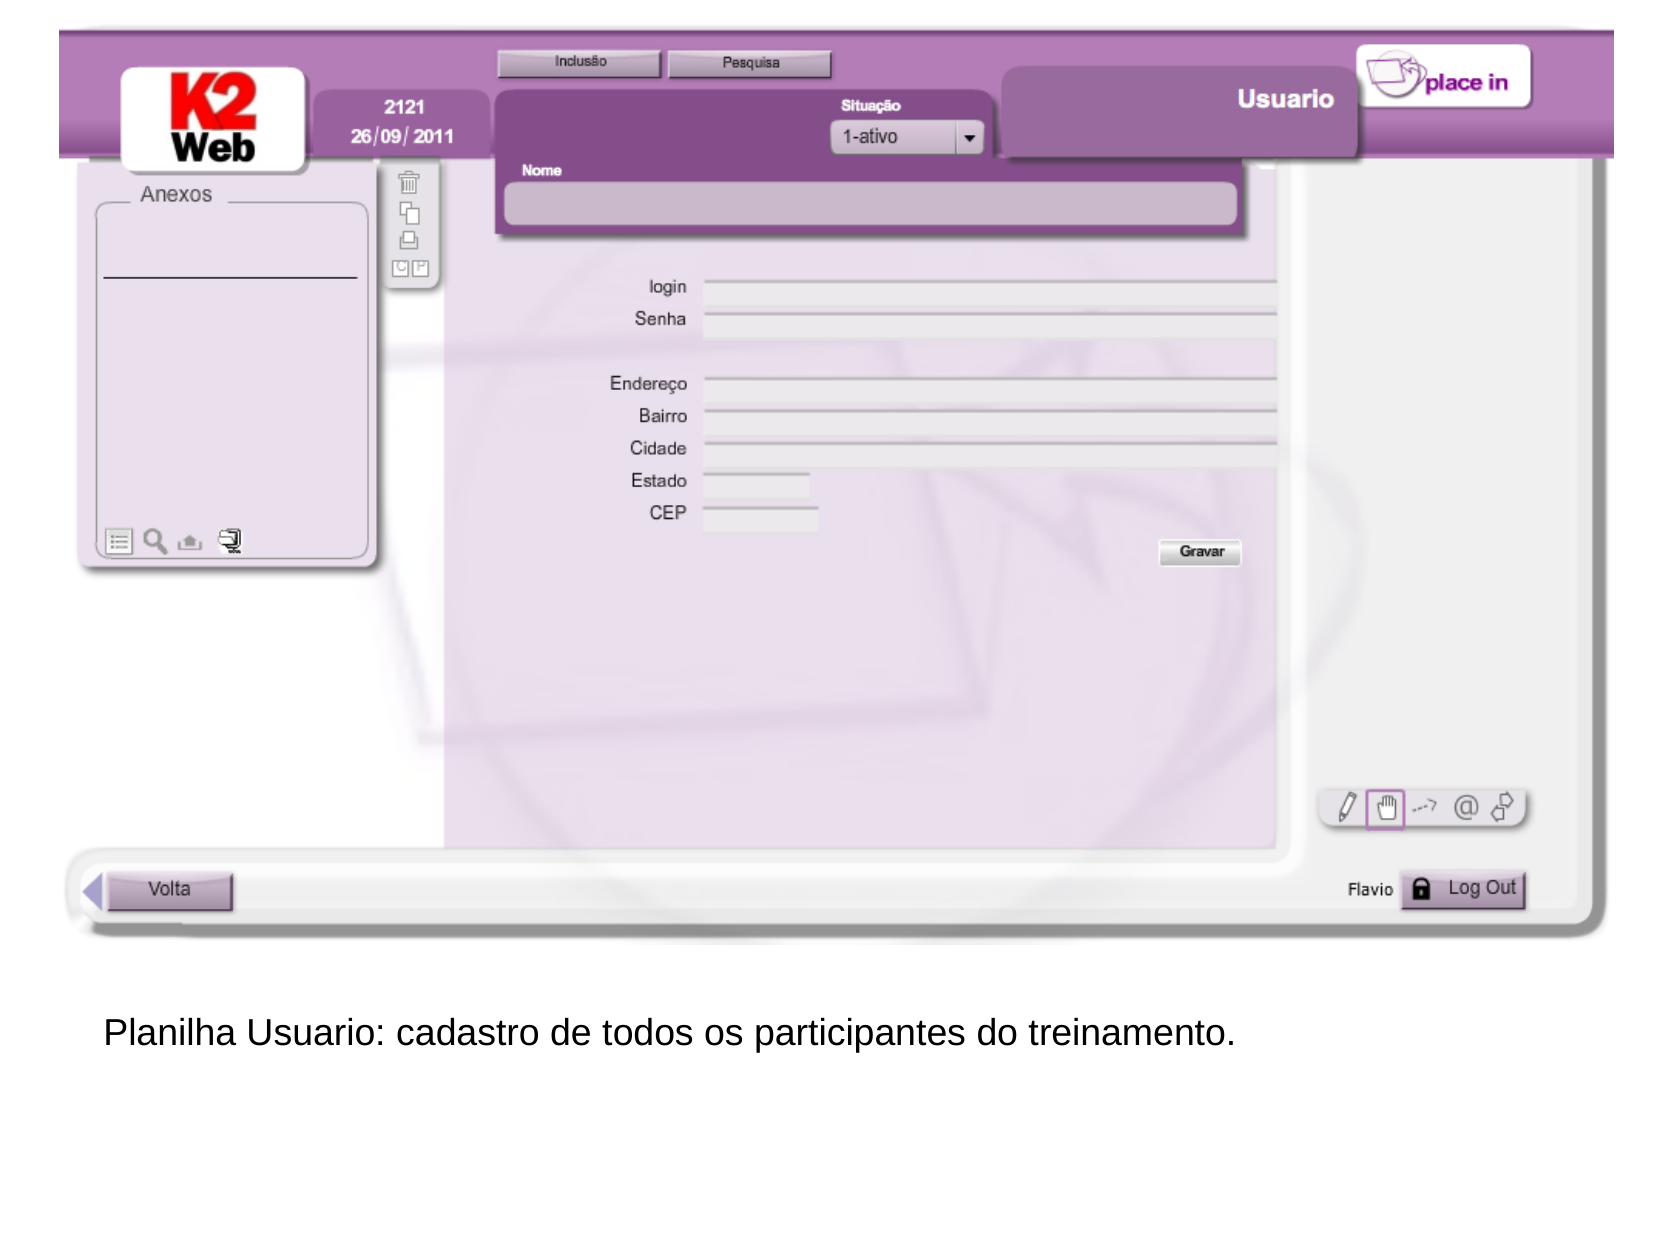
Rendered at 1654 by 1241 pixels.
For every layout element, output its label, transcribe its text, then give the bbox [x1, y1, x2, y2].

text_box Planilha Usuario: cadastro de todos os participantes do treinamento. [88, 1003, 1595, 1063]
picture [59, 23, 1614, 945]
